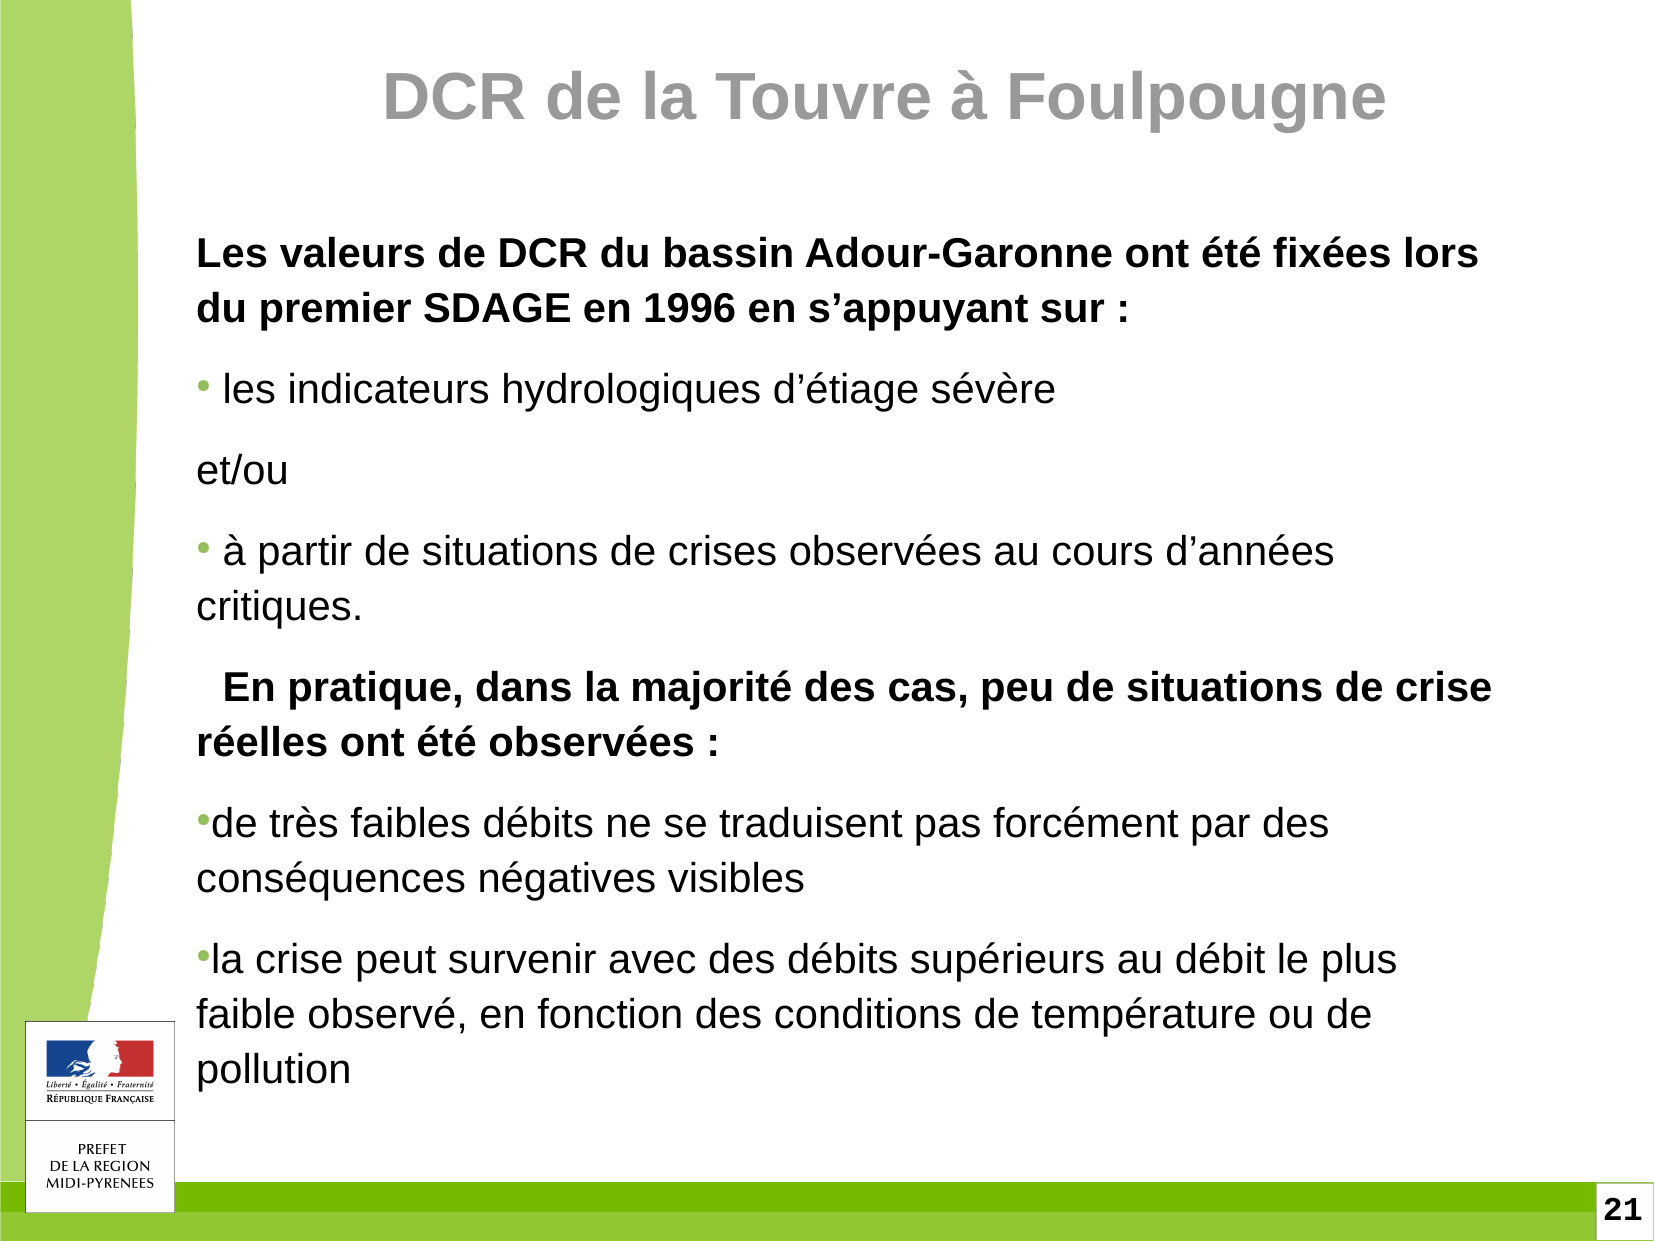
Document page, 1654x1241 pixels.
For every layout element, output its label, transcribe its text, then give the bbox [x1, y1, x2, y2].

picture [0, 0, 1654, 1241]
title DCR de la Touvre à Foulpougne [178, 0, 1592, 193]
text_box Les valeurs de DCR du bassin Adour-Garonne ont été fixées lors du premier SDAGE en 1996 en s’appuyant sur : les indicateurs hydrologiques d’étiage sévère et/ou à partir de situations de crises observées au cours d’années critiques. En pratique, dans la majorité des cas, peu de situations de crise réelles ont été observées : de très faibles débits ne se traduisent pas forcément par des conséquences négatives visibles la crise peut survenir avec des débits supérieurs au débit le plus faible observé, en fonction des conditions de température ou de pollution [181, 56, 1515, 1181]
